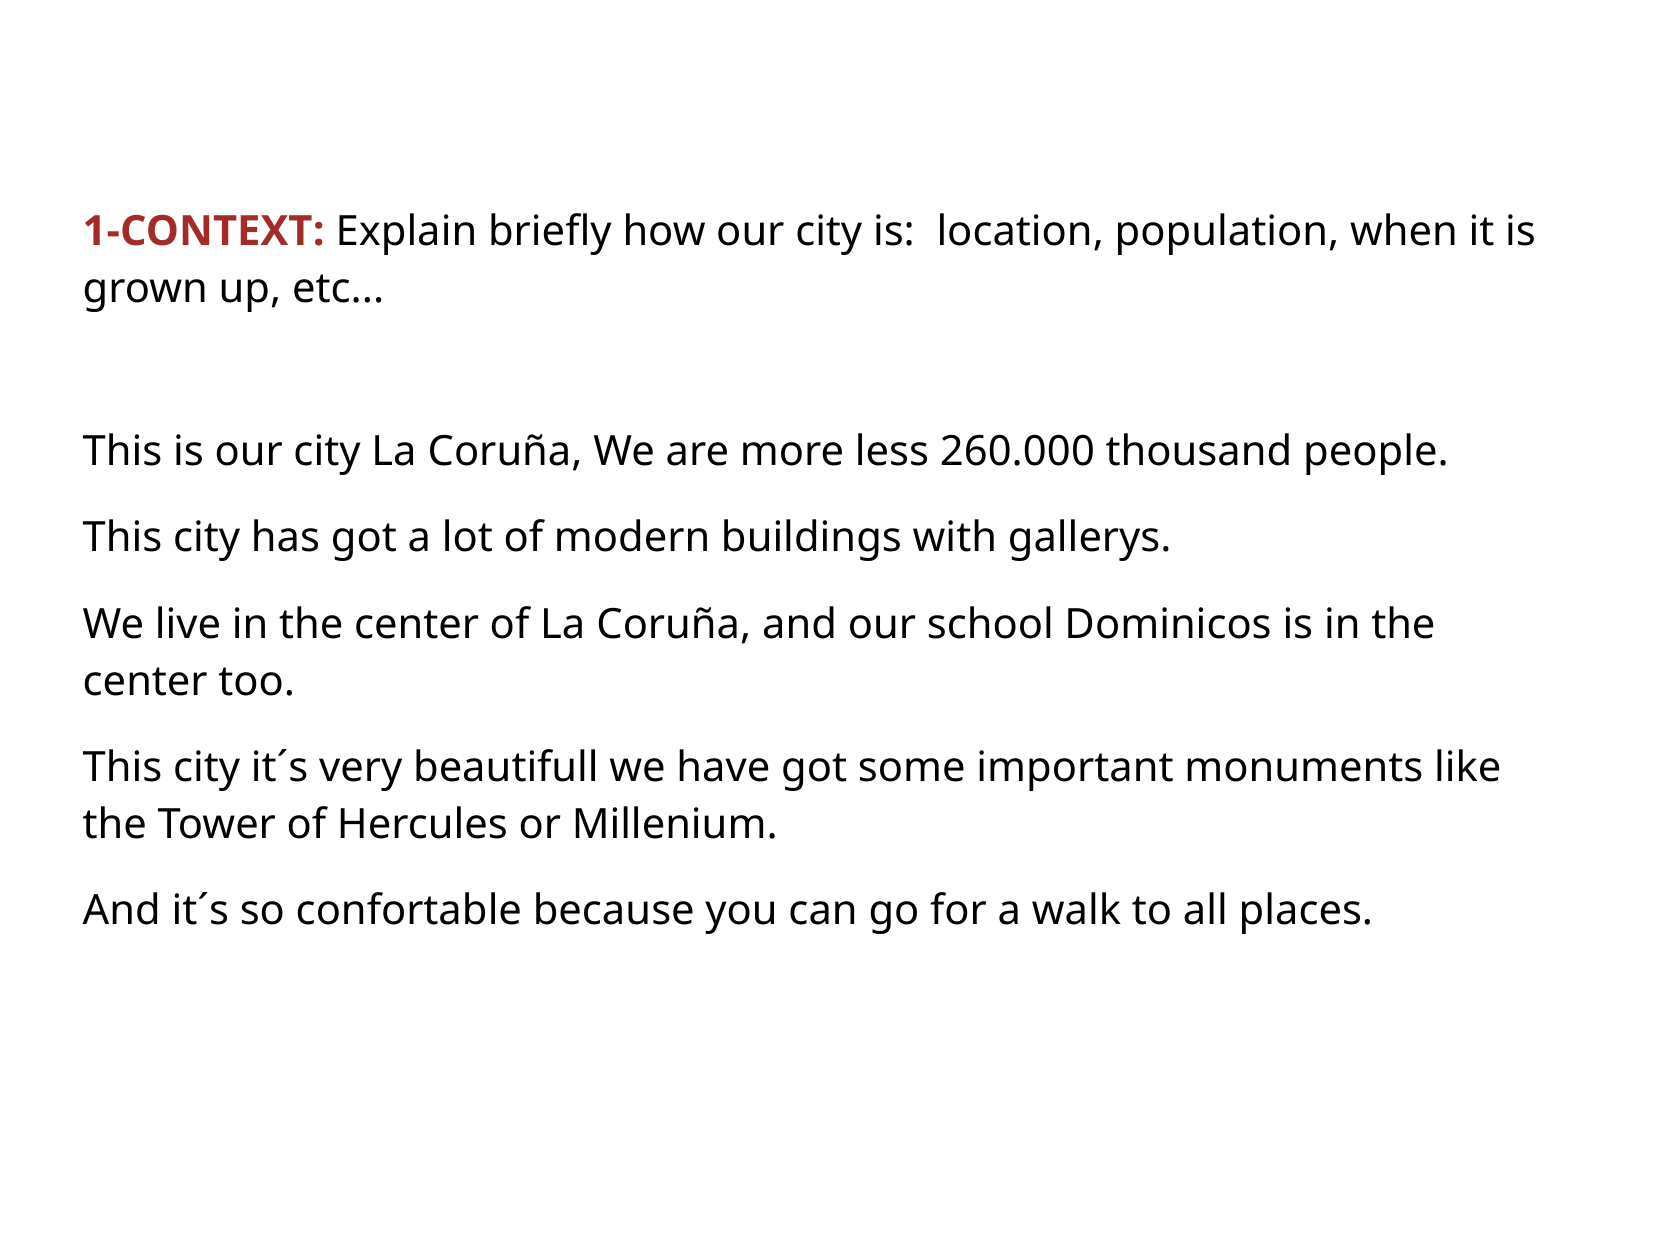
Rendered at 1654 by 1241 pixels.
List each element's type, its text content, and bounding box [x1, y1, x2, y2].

list 1-CONTEXT: Explain briefly how our city is: location, population, when it is grown up, etc... This is our city La Coruña, We are more less 260.000 thousand people. This city has got a lot of modern buildings with gallerys. We live in the center of La Coruña, and our school Dominicos is in the center too. This city it´s very beautifull we have got some important monuments like the Tower of Hercules or Millenium. And it´s so confortable because you can go for a walk to all places. [82, 200, 1571, 886]
